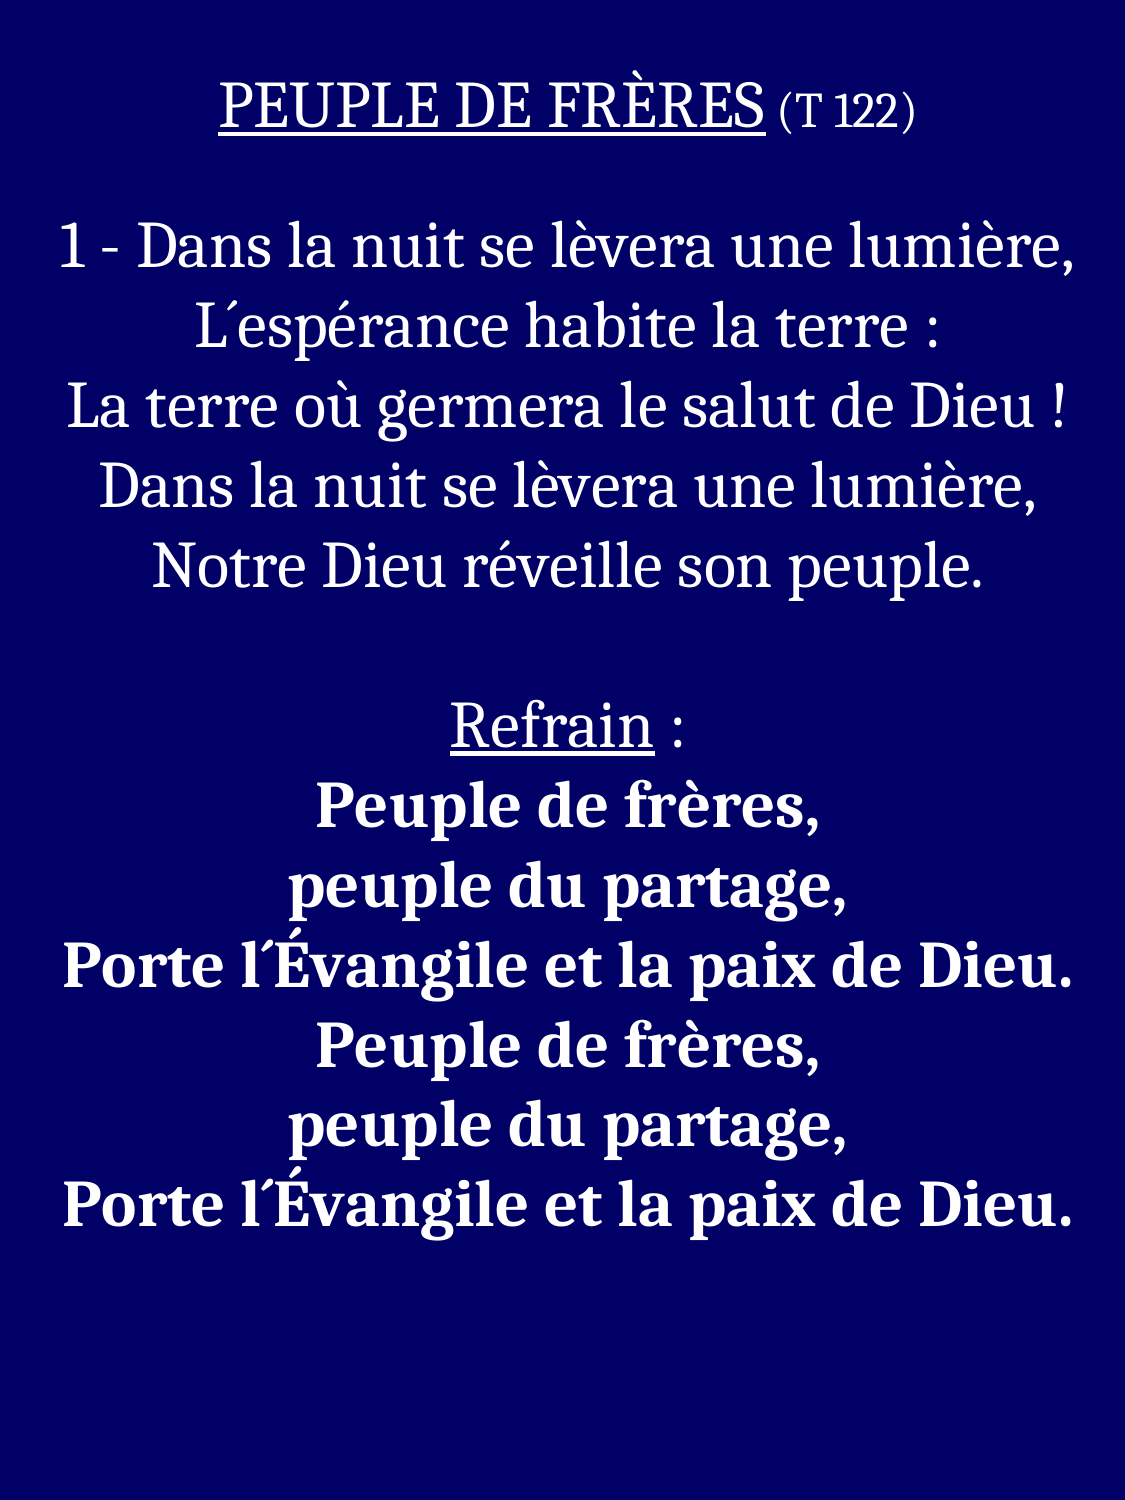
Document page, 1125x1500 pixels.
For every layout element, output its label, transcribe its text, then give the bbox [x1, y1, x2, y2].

text_box PEUPLE DE FRÈRES (T 122) 1 - Dans la nuit se lèvera une lumière, L´espérance habite la terre : La terre où germera le salut de Dieu ! Dans la nuit se lèvera une lumière, Notre Dieu réveille son peuple. Refrain : Peuple de frères, peuple du partage, Porte l´Évangile et la paix de Dieu. Peuple de frères, peuple du partage, Porte l´Évangile et la paix de Dieu. [11, 53, 1125, 1369]
